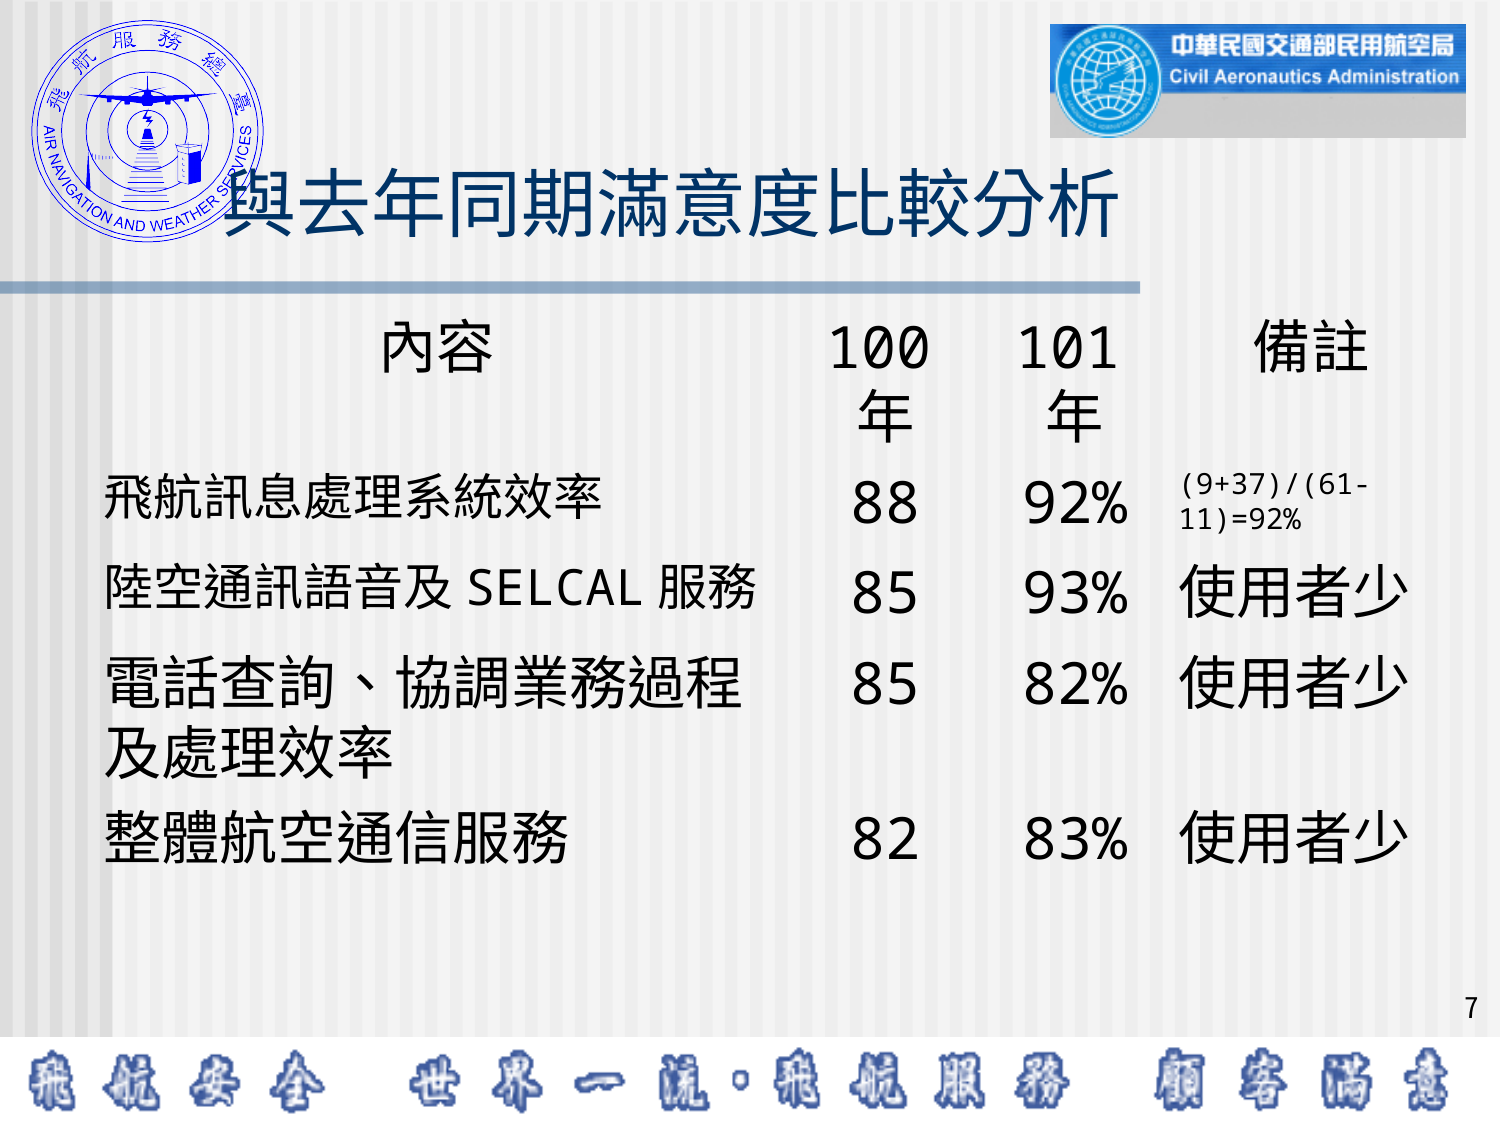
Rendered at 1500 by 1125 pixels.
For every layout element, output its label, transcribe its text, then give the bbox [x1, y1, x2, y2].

table_cell 使用者少 [1164, 548, 1459, 639]
table_cell 88 [785, 458, 986, 548]
table_header 100年 [785, 303, 986, 458]
table_header 內容 [89, 303, 785, 458]
table_cell 陸空通訊語音及SELCAL服務 [89, 548, 785, 639]
table_cell 使用者少 [1164, 639, 1459, 794]
table_cell 使用者少 [1164, 794, 1459, 883]
table_header 備註 [1164, 303, 1459, 458]
table_cell 85 [785, 639, 986, 794]
table_cell 93% [986, 548, 1164, 639]
table_header 101年 [986, 303, 1164, 458]
table_cell 電話查詢、協調業務過程及處理效率 [89, 639, 785, 794]
table_cell 85 [785, 548, 986, 639]
table_cell 83% [986, 794, 1164, 883]
table_cell 整體航空通信服務 [89, 794, 785, 883]
table_cell 82% [986, 639, 1164, 794]
text_box <編號> [1181, 964, 1495, 1040]
table_cell 飛航訊息處理系統效率 [89, 458, 785, 548]
title 與去年同期滿意度比較分析 [206, 148, 1500, 255]
table_cell [89, 883, 1459, 988]
table_cell (9+37)/(61-11)=92% [1164, 458, 1459, 548]
table_cell 82 [785, 794, 986, 883]
table_cell 92% [986, 458, 1164, 548]
